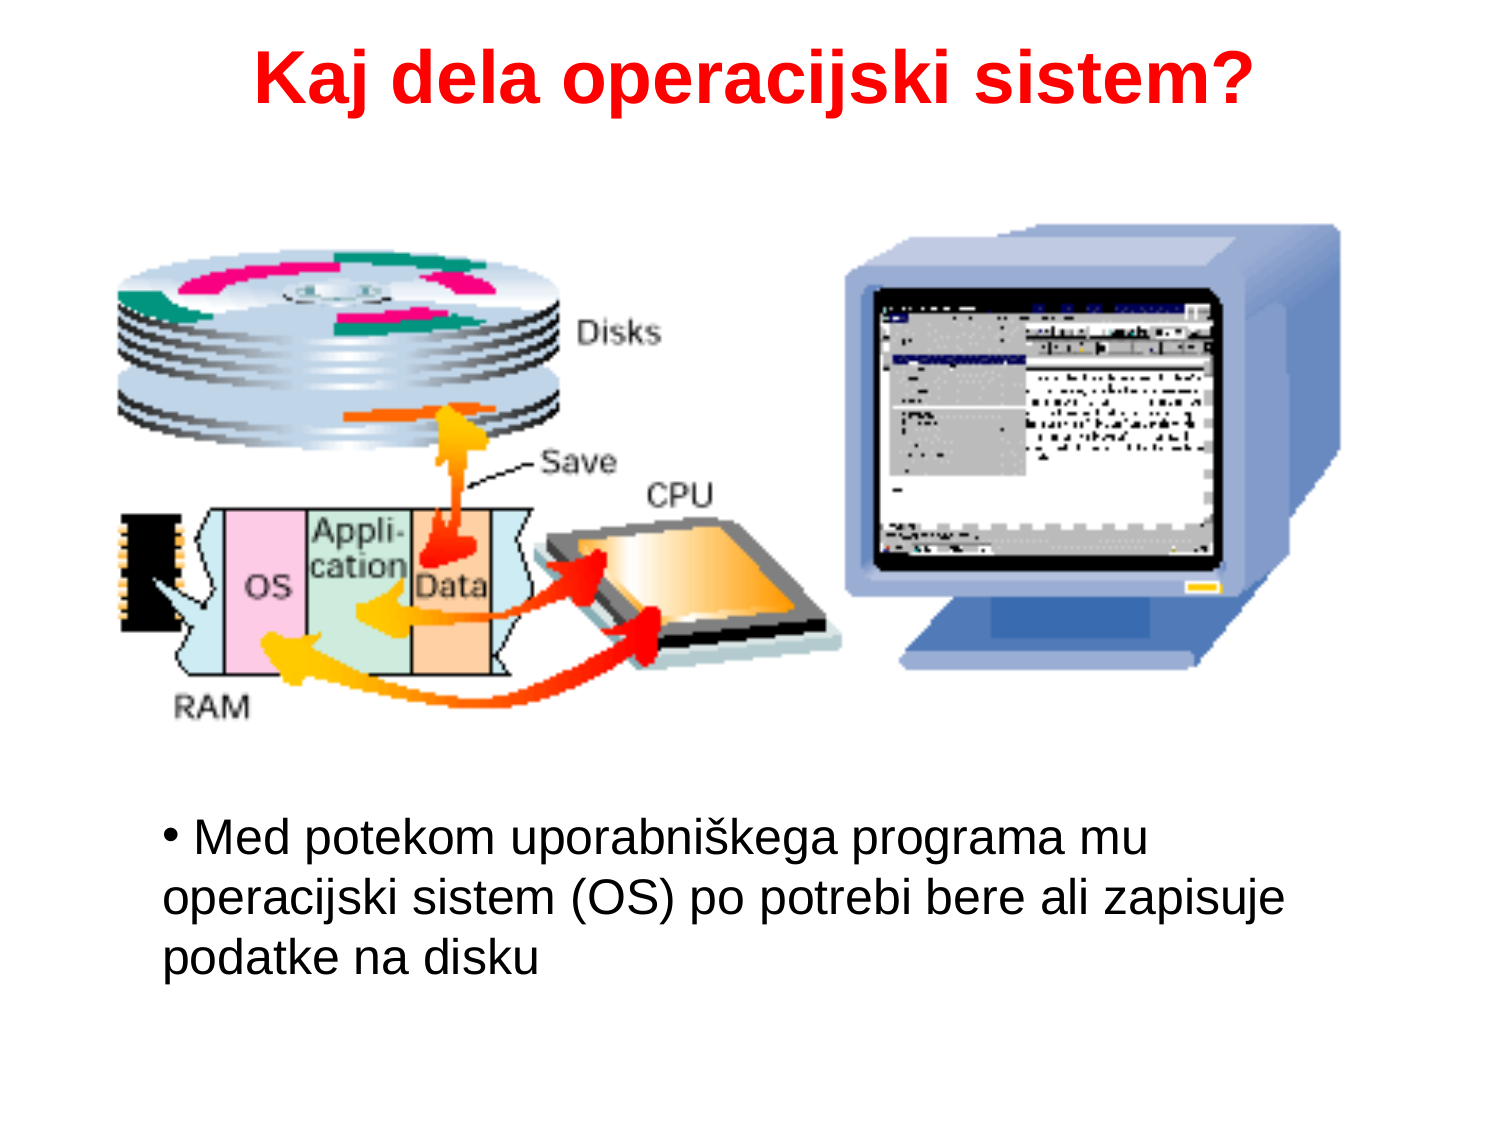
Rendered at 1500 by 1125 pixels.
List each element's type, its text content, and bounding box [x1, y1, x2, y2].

title Kaj dela operacijski sistem? [190, 21, 1321, 217]
text_box Med potekom uporabniškega programa mu operacijski sistem (OS) po potrebi bere ali zapisuje podatke na disku [147, 796, 1336, 993]
picture [100, 219, 1370, 738]
